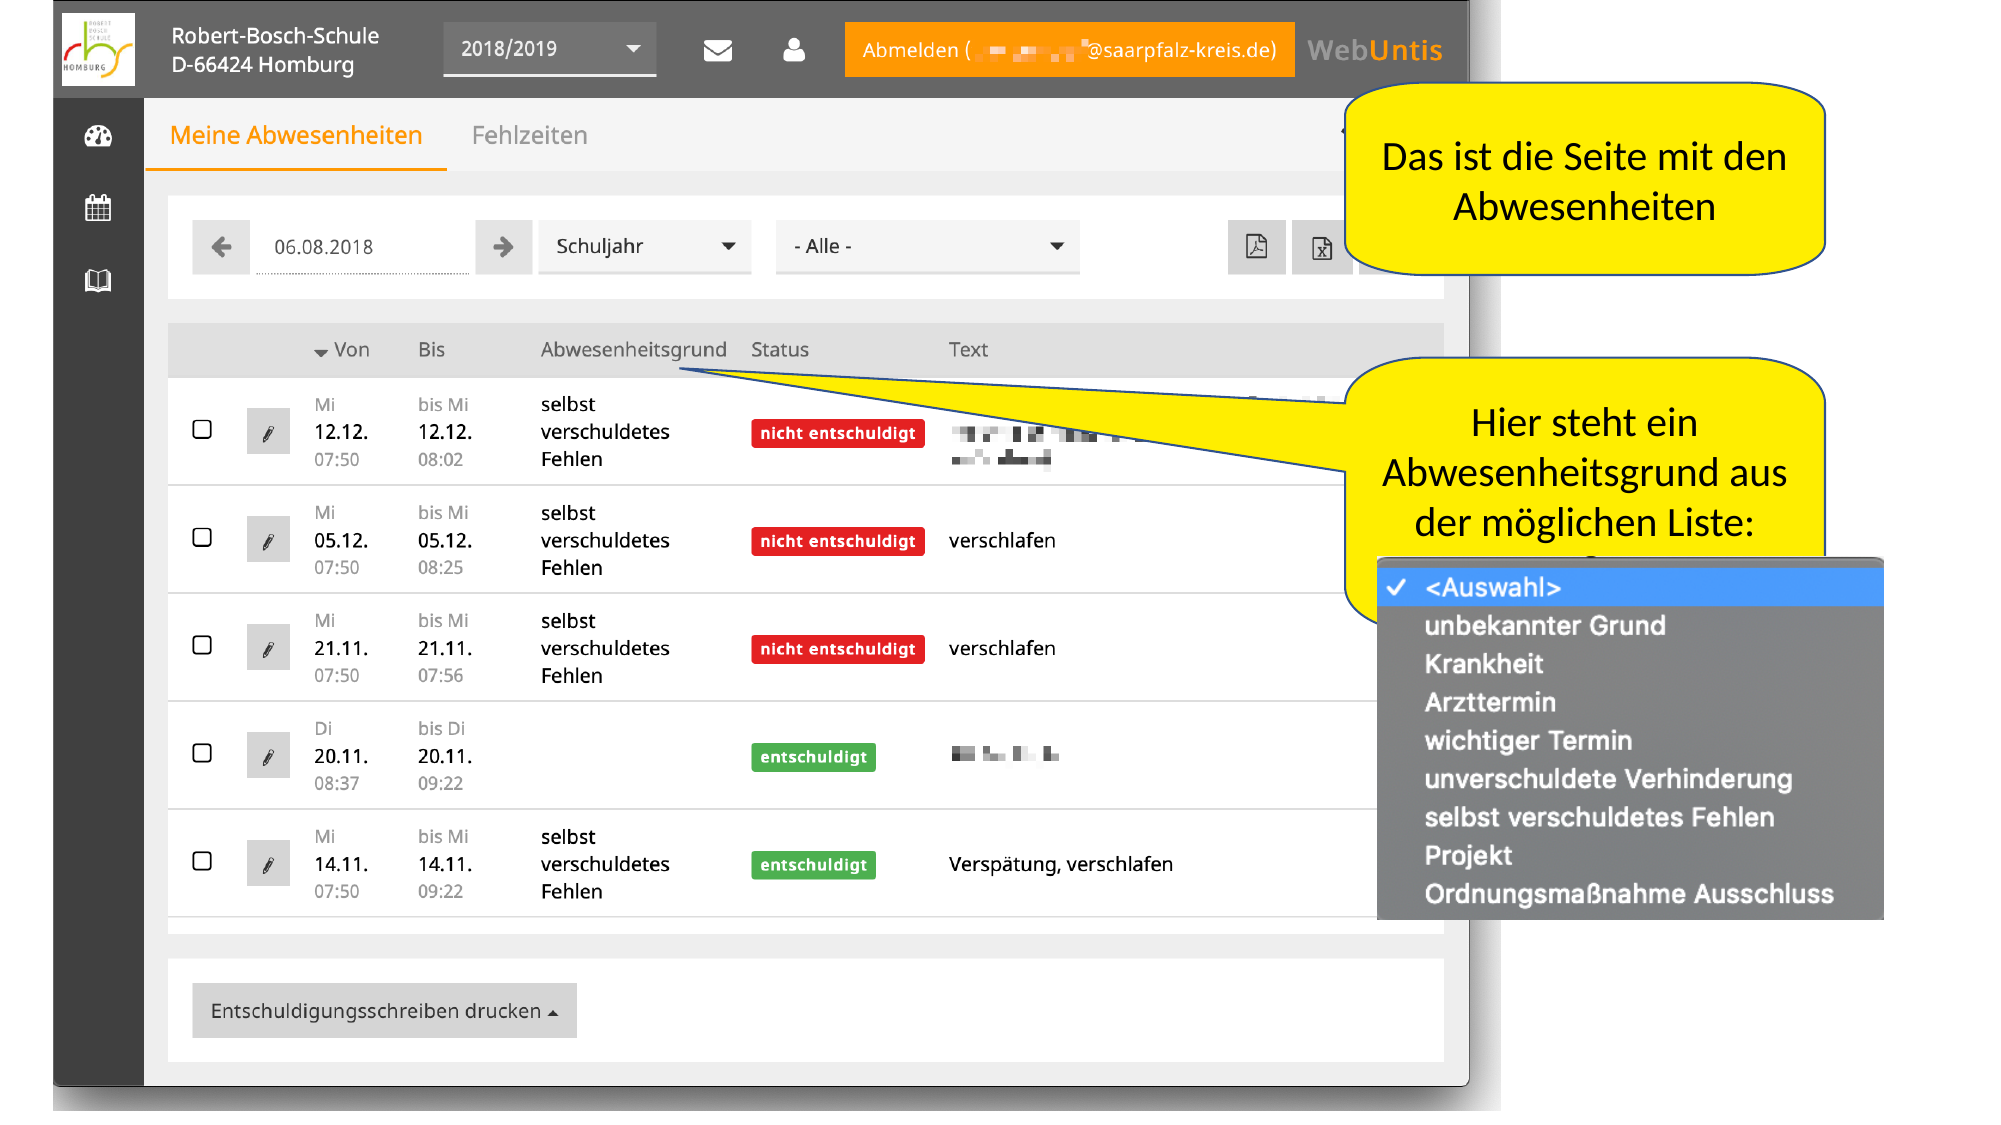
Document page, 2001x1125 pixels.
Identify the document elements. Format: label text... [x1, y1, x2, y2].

picture [53, 0, 1884, 1111]
text_box Hier steht ein Abwesenheitsgrund aus der möglichen Liste: - dd [679, 357, 1826, 624]
text_box Das ist die Seite mit den Abwesenheiten [1345, 82, 1826, 276]
